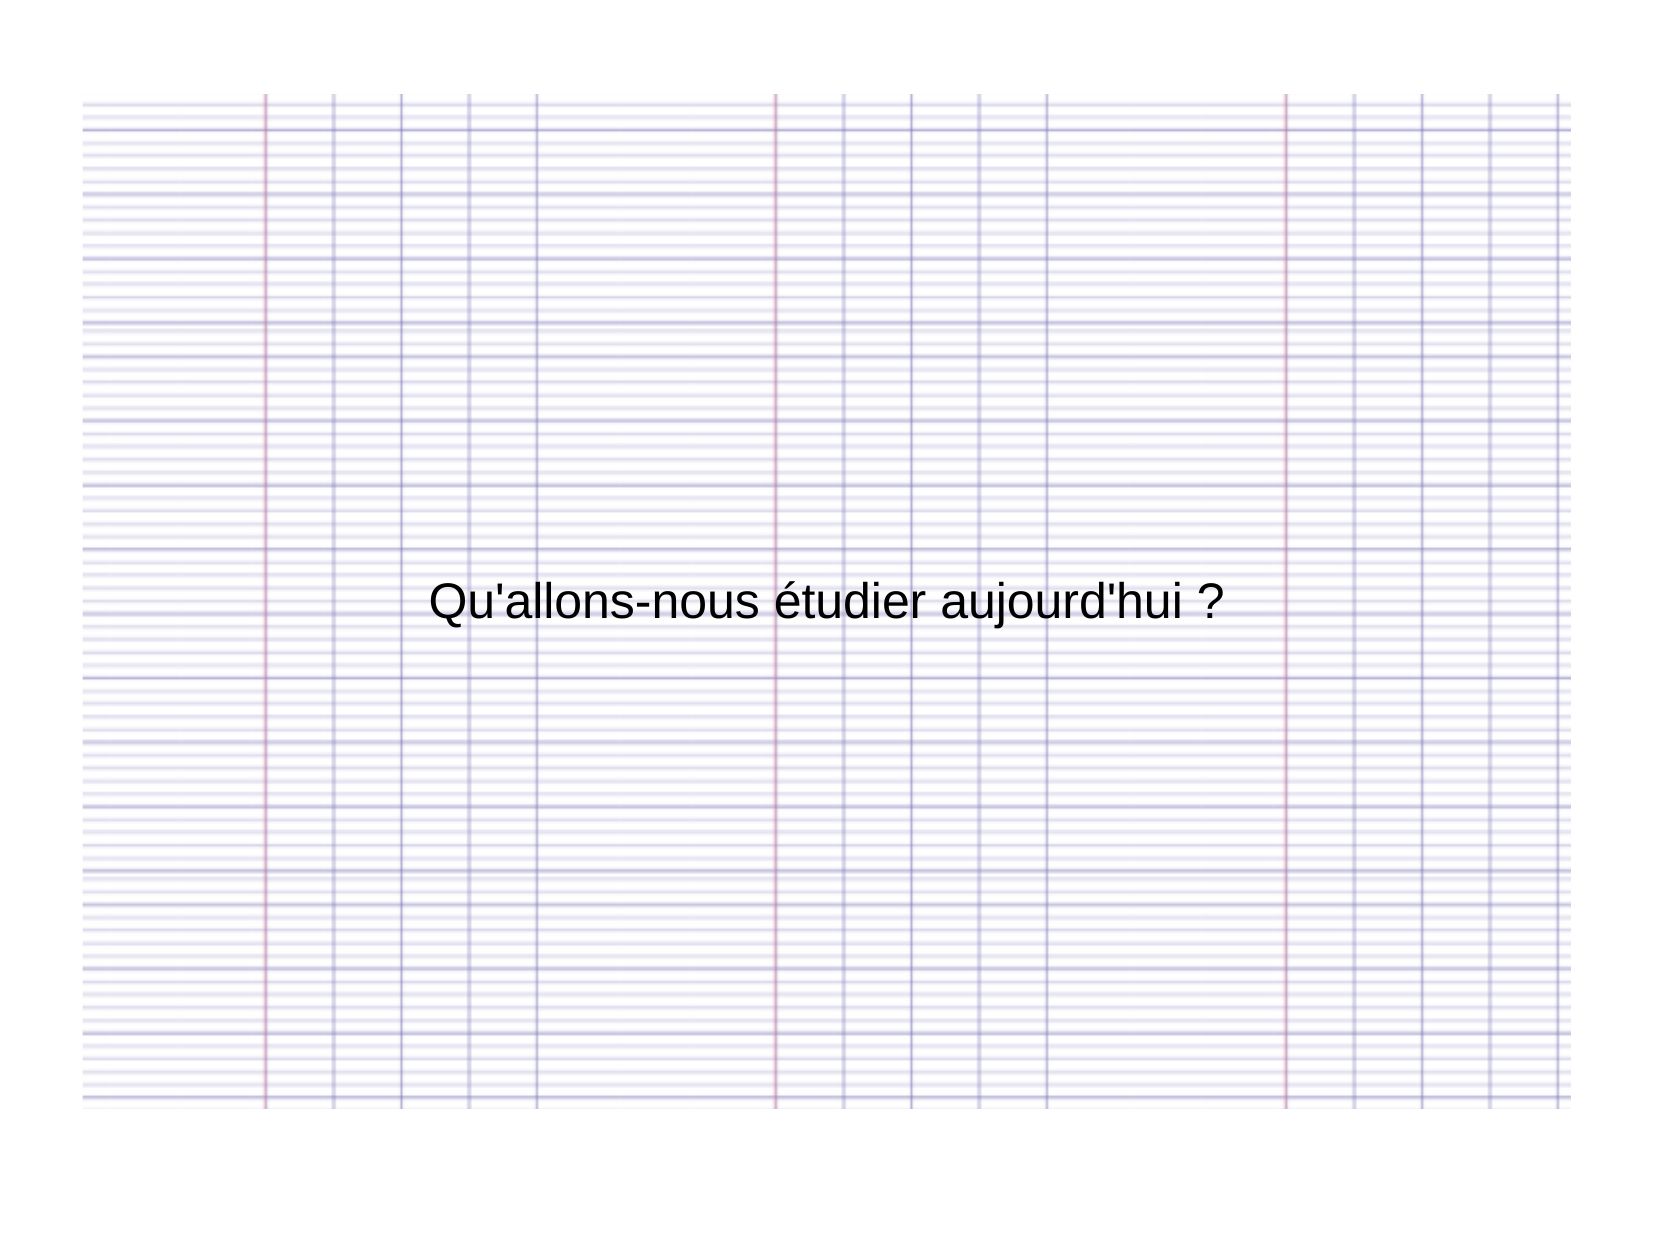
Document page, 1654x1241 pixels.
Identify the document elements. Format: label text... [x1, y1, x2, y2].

subtitle Qu'allons-nous étudier aujourd'hui ? [82, 94, 1571, 1109]
